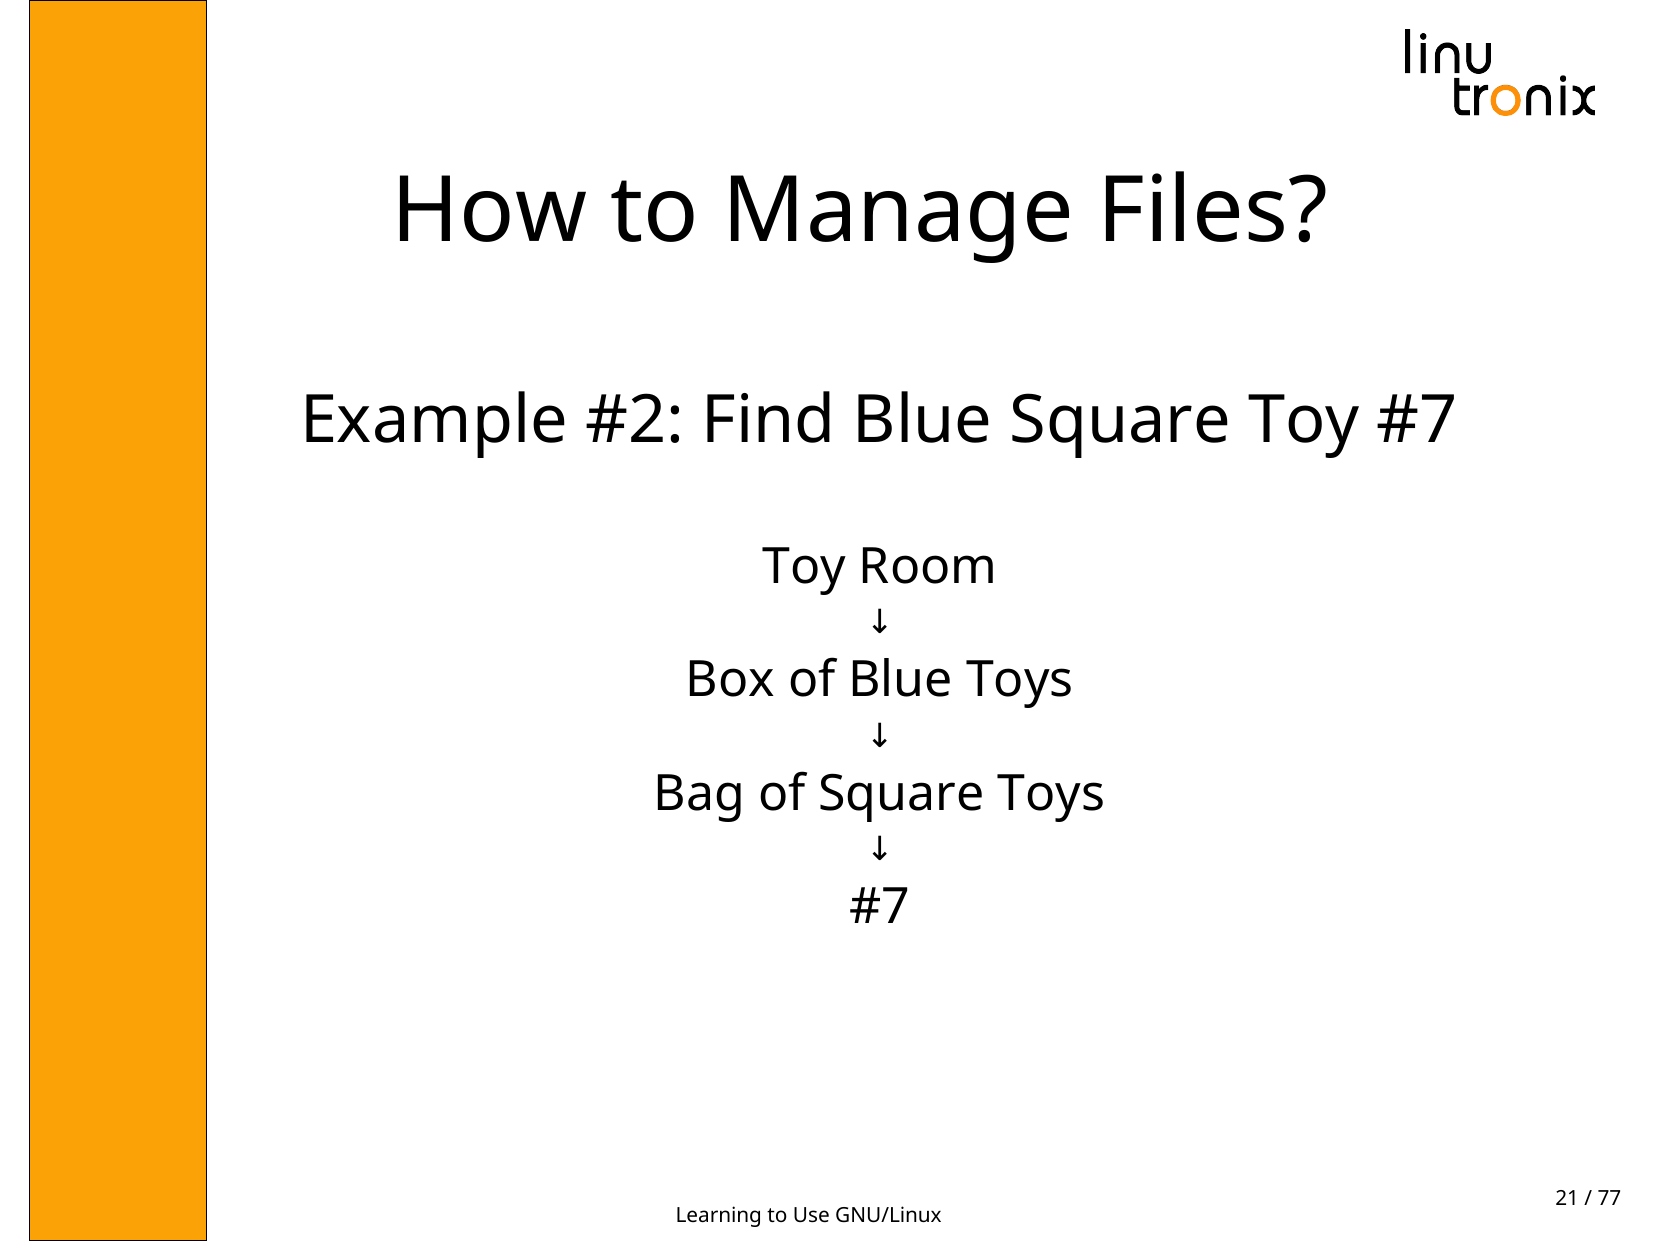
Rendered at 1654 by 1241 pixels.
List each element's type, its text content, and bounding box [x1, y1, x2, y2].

text_box How to Manage Files? [391, 143, 1387, 263]
text_box Example #2: Find Blue Square Toy #7 Toy Room ↓ Box of Blue Toys ↓ Bag of Square Toys ↓ #7 [300, 370, 1568, 924]
picture [1405, 29, 1595, 116]
